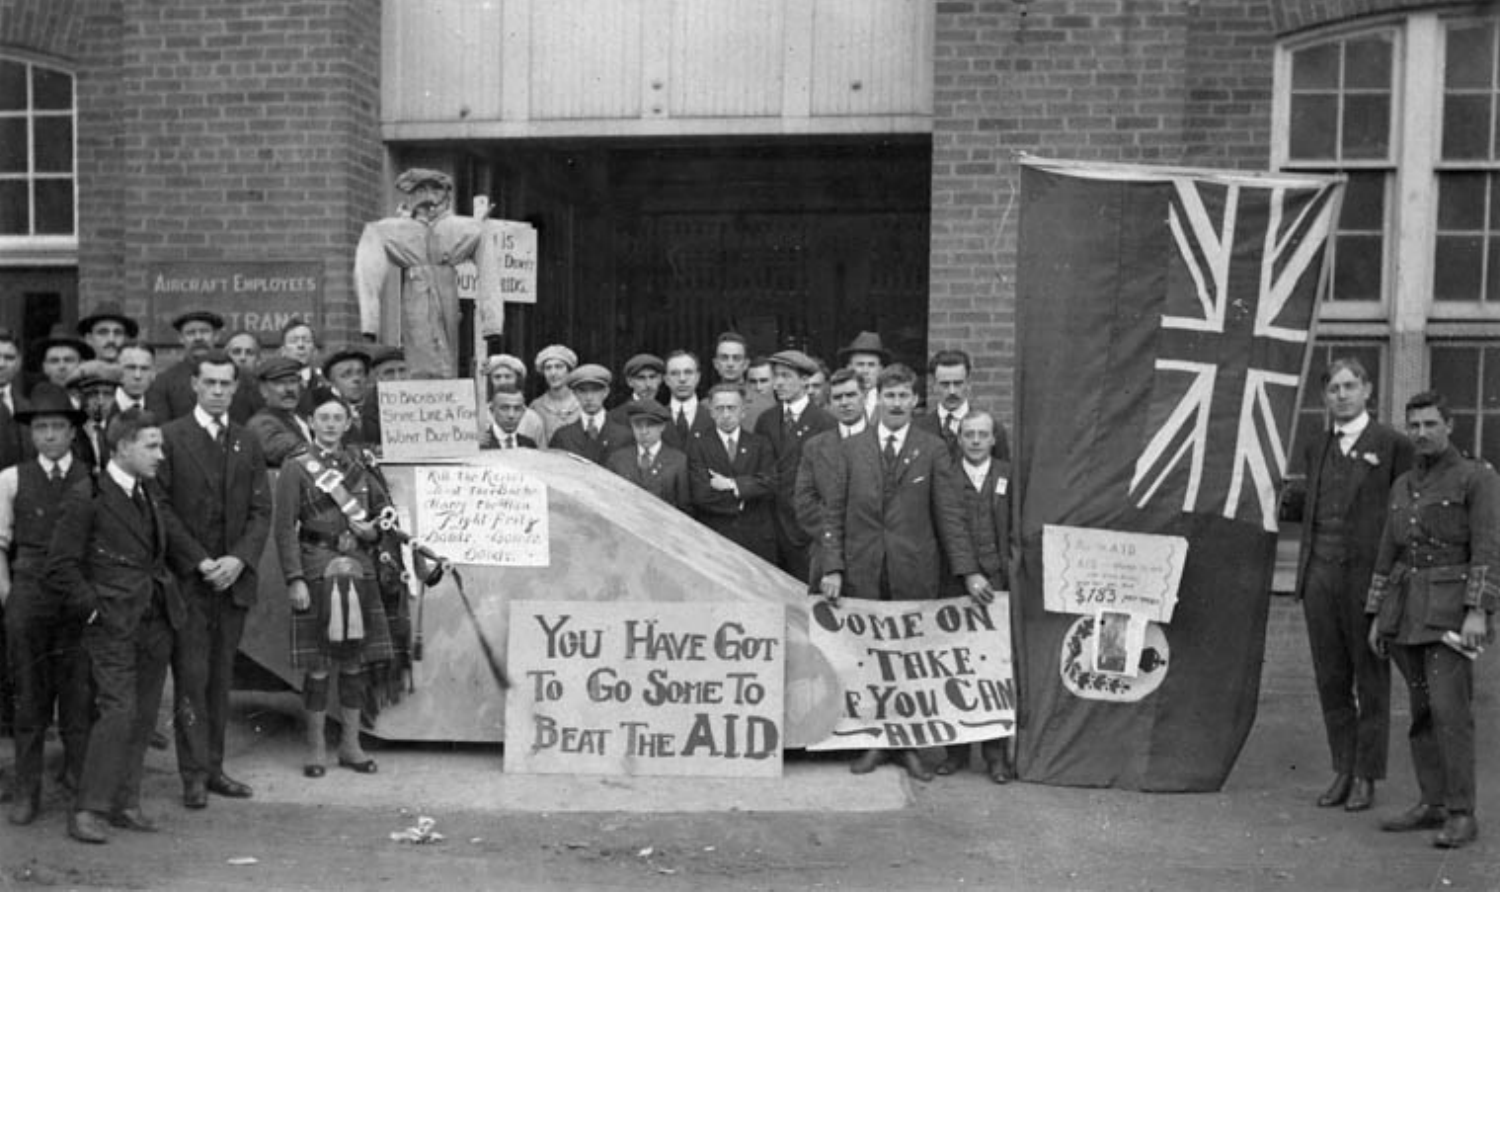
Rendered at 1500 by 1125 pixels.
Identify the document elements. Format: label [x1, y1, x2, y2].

picture [0, 0, 1500, 892]
